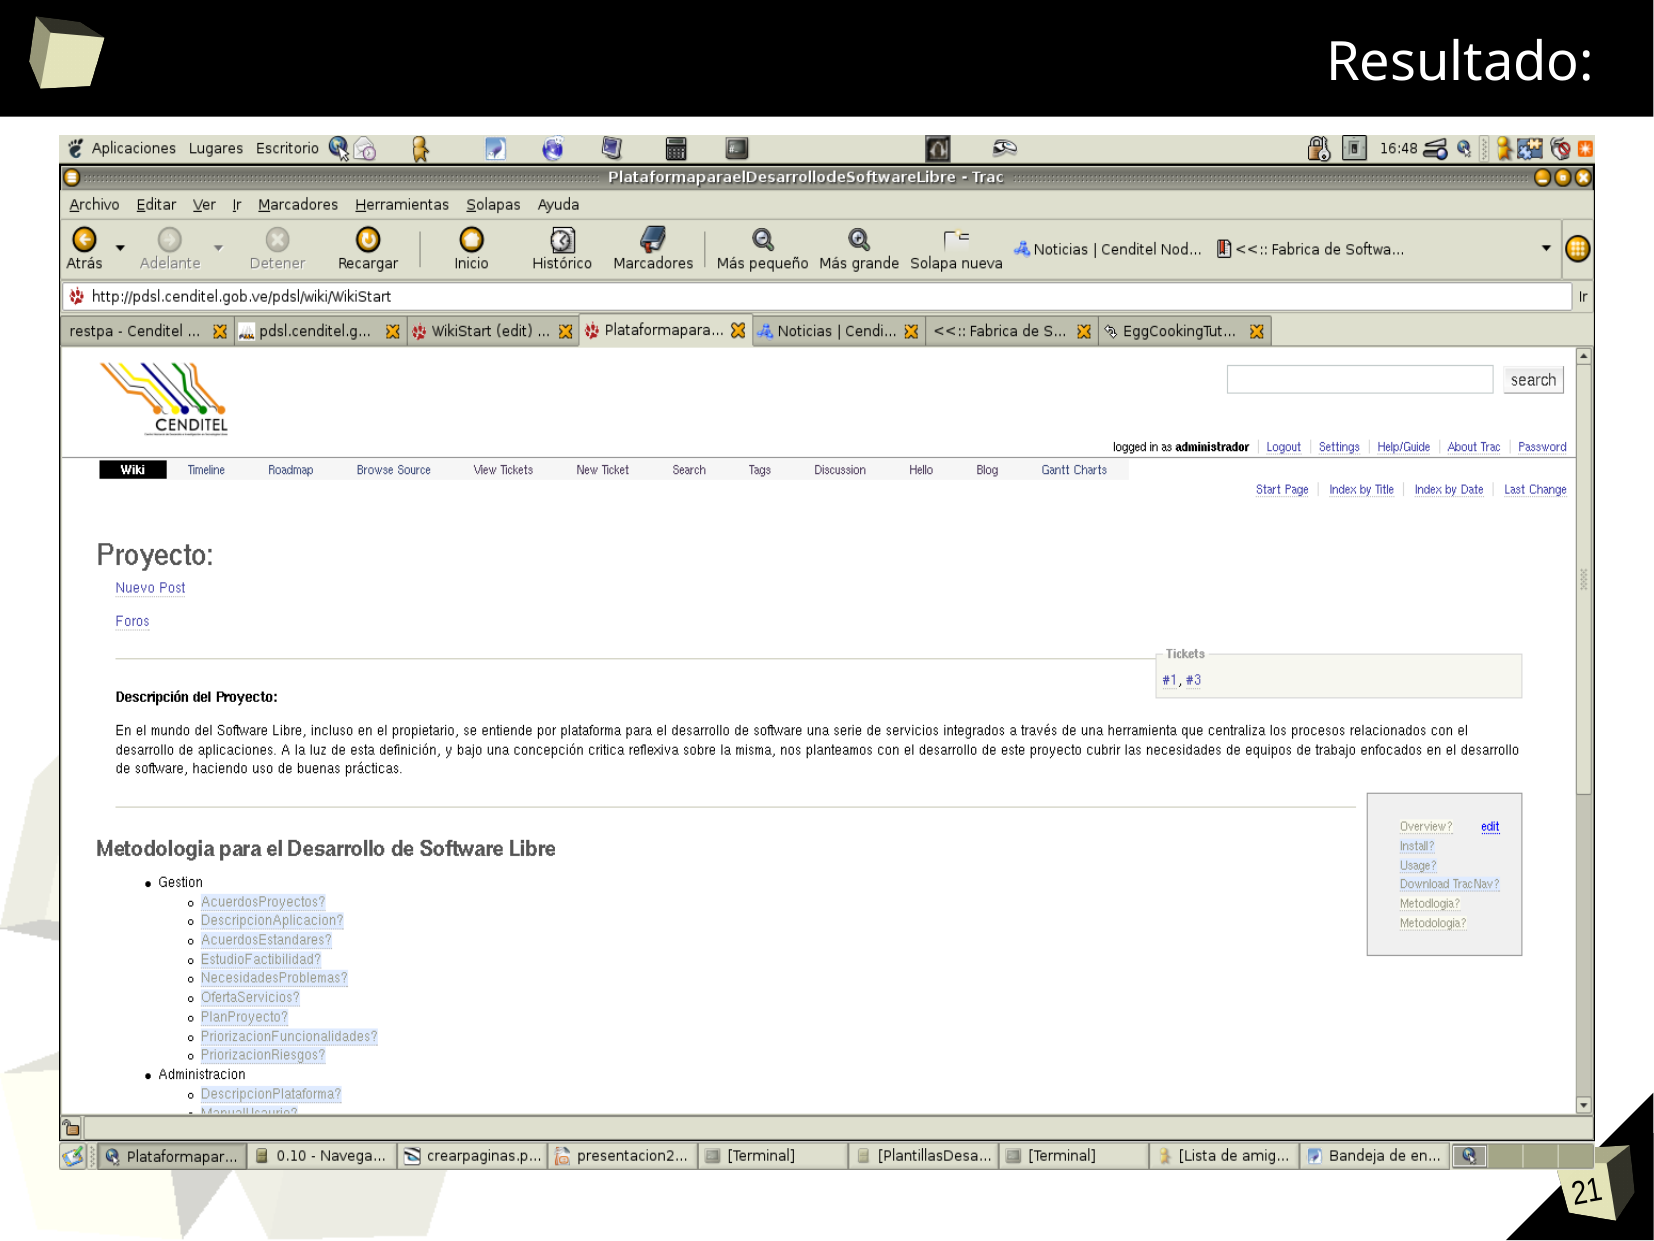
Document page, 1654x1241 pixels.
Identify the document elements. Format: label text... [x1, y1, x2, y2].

title Resultado: [118, 0, 1595, 119]
picture [0, 135, 1595, 1241]
